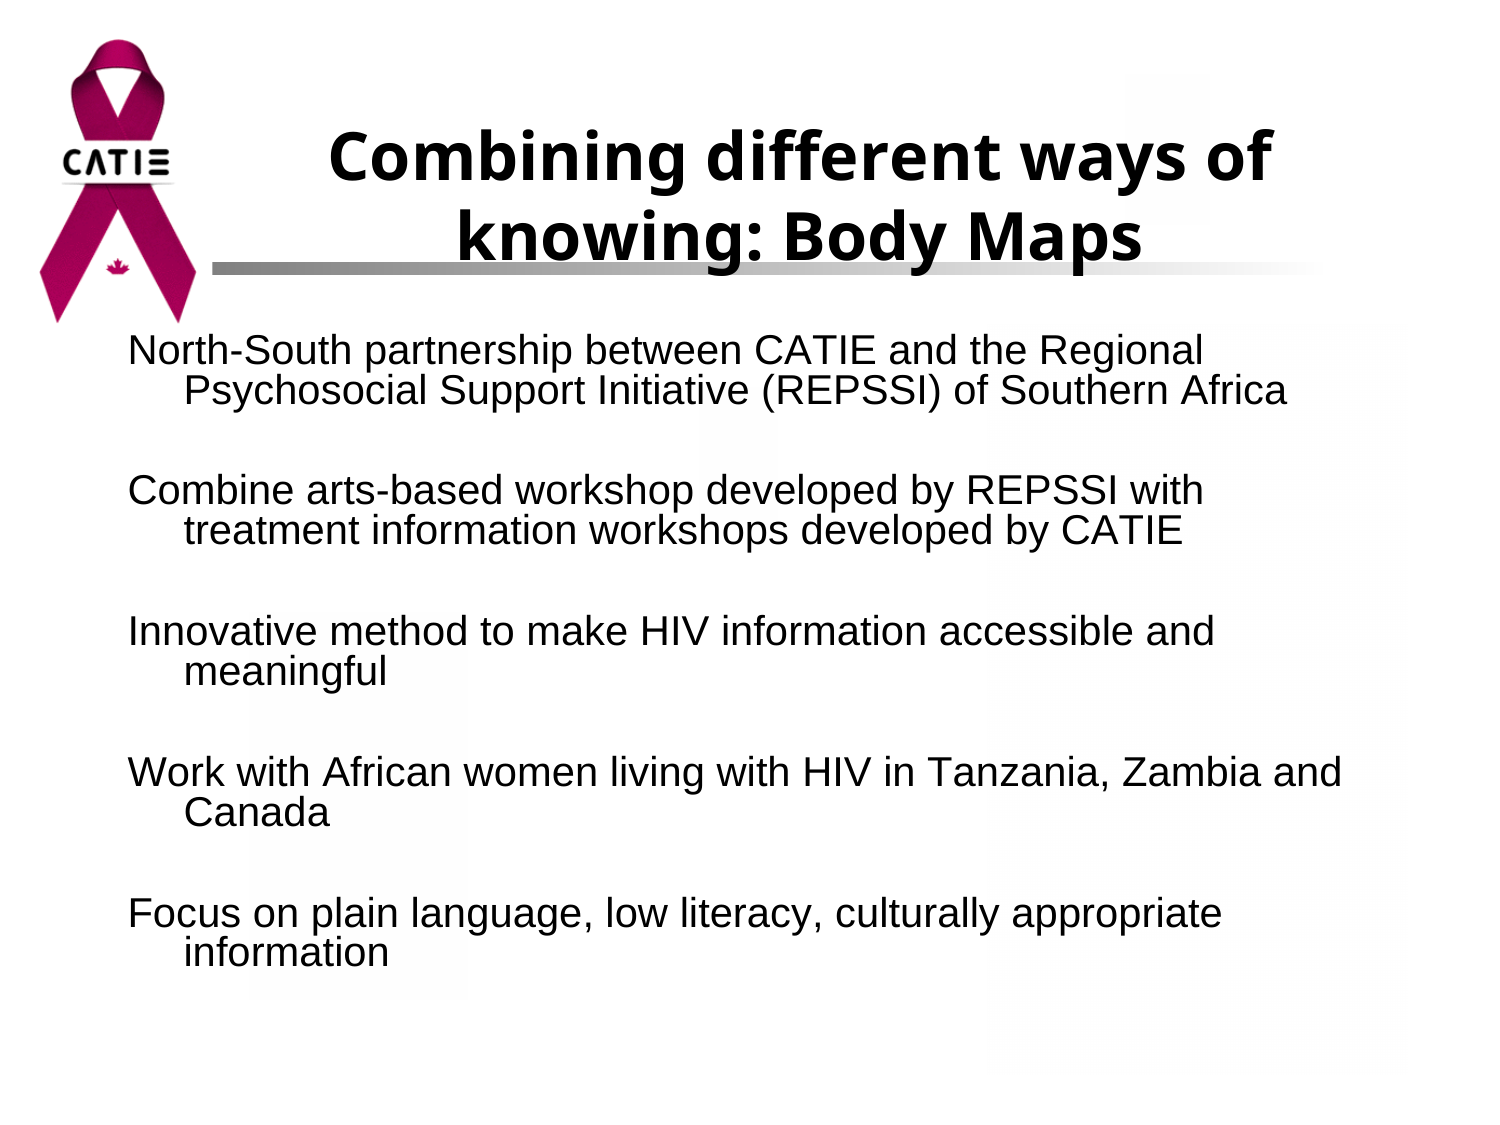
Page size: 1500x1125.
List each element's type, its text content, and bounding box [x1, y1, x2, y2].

title Combining different ways of knowing: Body Maps [212, 99, 1388, 288]
picture [37, 37, 198, 325]
list North-South partnership between CATIE and the Regional Psychosocial Support Initiative (REPSSI) of Southern Africa Combine arts-based workshop developed by REPSSI with treatment information workshops developed by CATIE Innovative method to make HIV information accessible and meaningful Work with African women living with HIV in Tanzania, Zambia and Canada Focus on plain language, low literacy, culturally appropriate information [112, 324, 1388, 1001]
